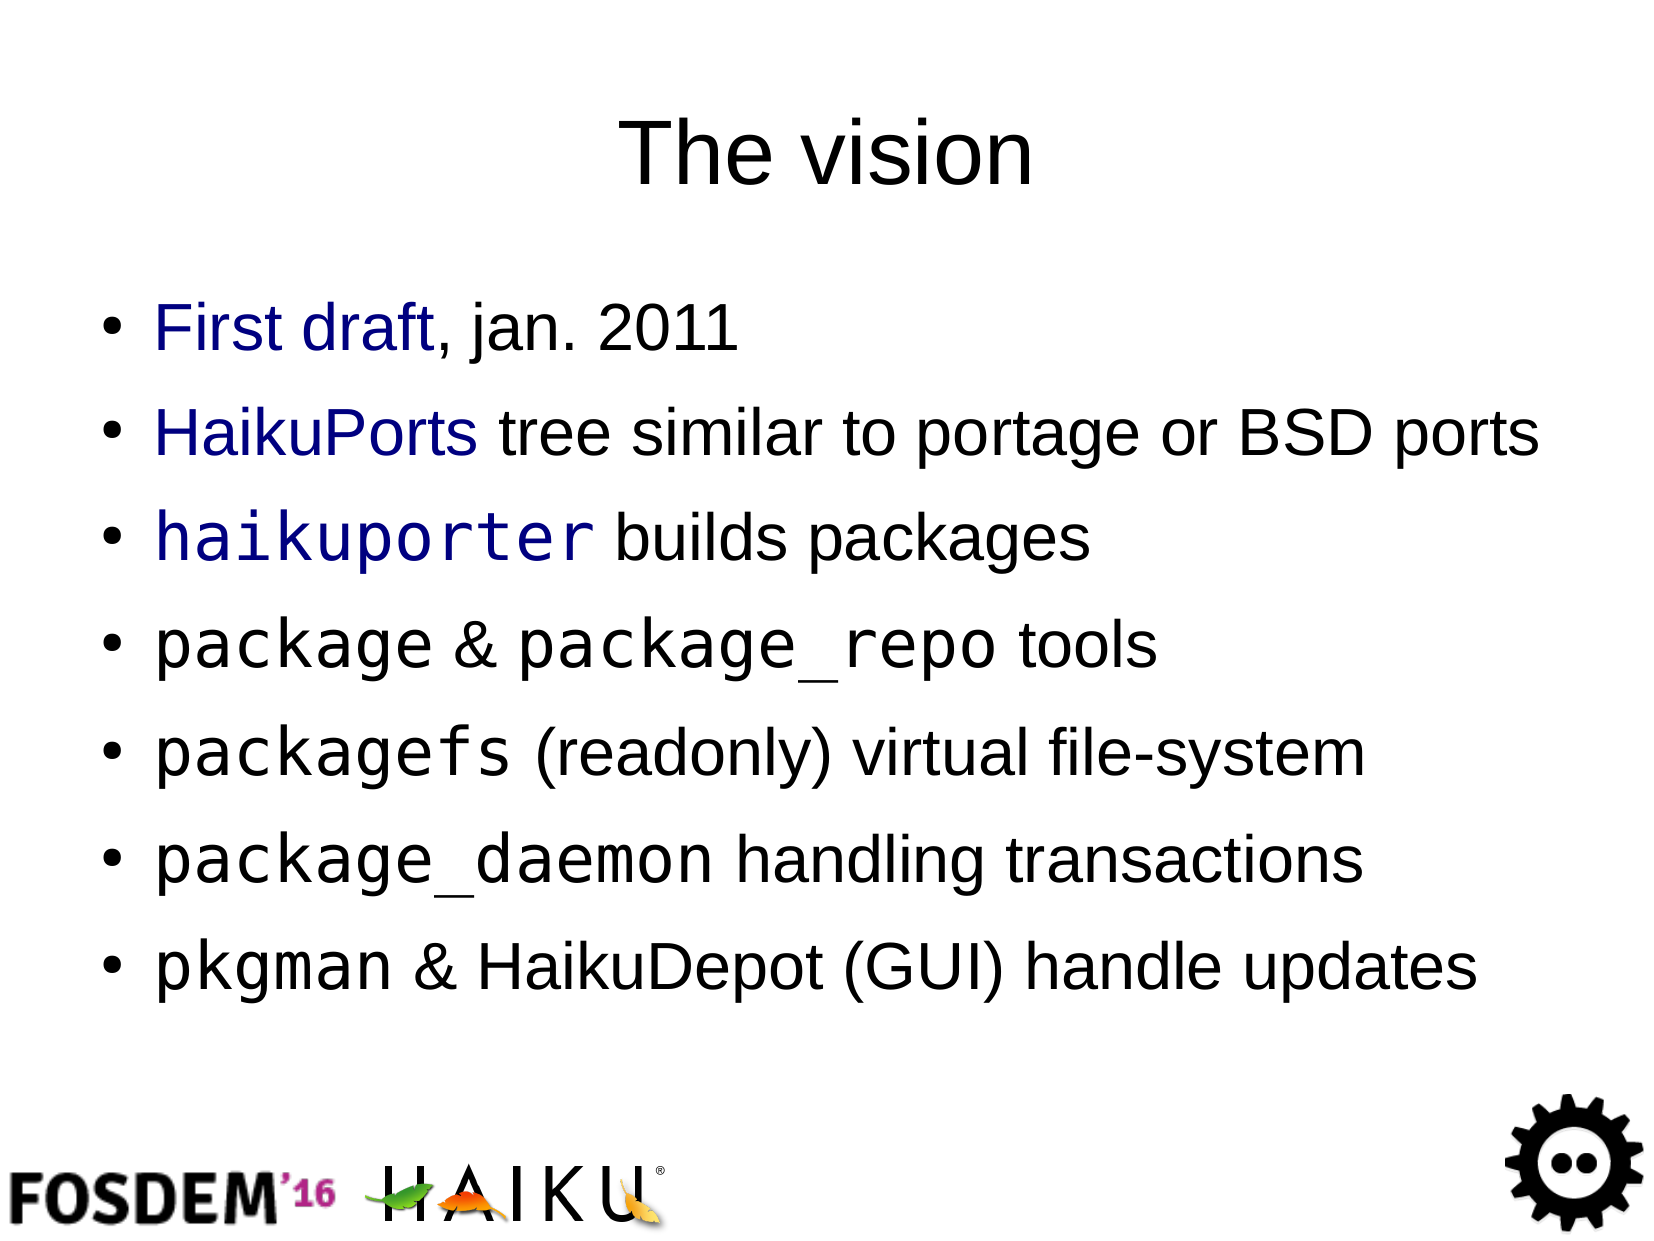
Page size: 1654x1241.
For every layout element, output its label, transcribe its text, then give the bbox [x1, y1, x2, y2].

list First draft, jan. 2011 HaikuPorts tree similar to portage or BSD ports haikuporter builds packages package & package_repo tools packagefs (readonly) virtual file-system package_daemon handling transactions pkgman & HaikuDepot (GUI) handle updates [82, 290, 1571, 1010]
title The vision [82, 49, 1571, 257]
picture [1505, 1094, 1648, 1235]
picture [363, 1163, 670, 1235]
picture [0, 1152, 350, 1241]
